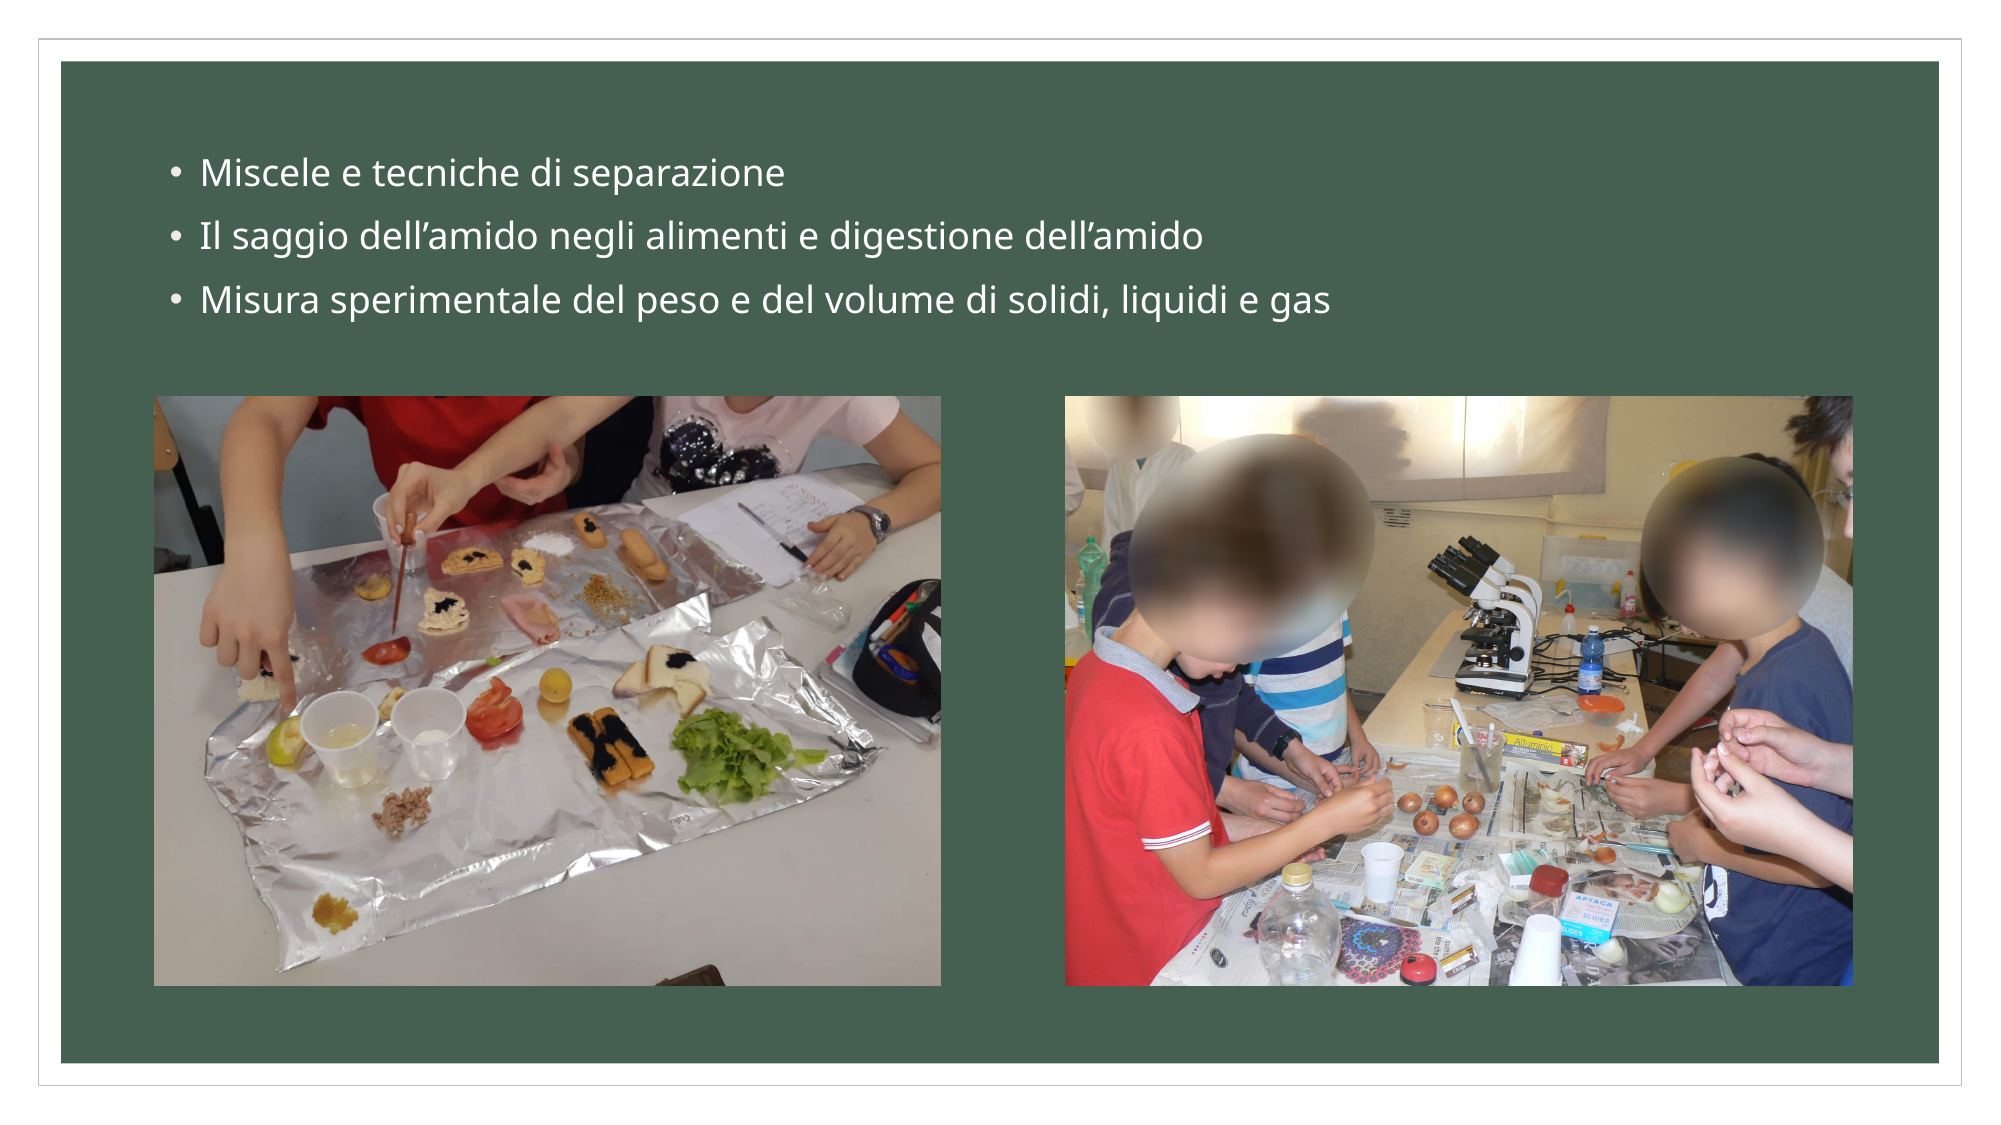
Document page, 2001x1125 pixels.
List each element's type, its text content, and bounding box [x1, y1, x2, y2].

picture [1065, 396, 1853, 986]
picture [154, 396, 941, 986]
list Miscele e tecniche di separazione Il saggio dell’amido negli alimenti e digestione dell’amido Misura sperimentale del peso e del volume di solidi, liquidi e gas [154, 141, 1805, 787]
